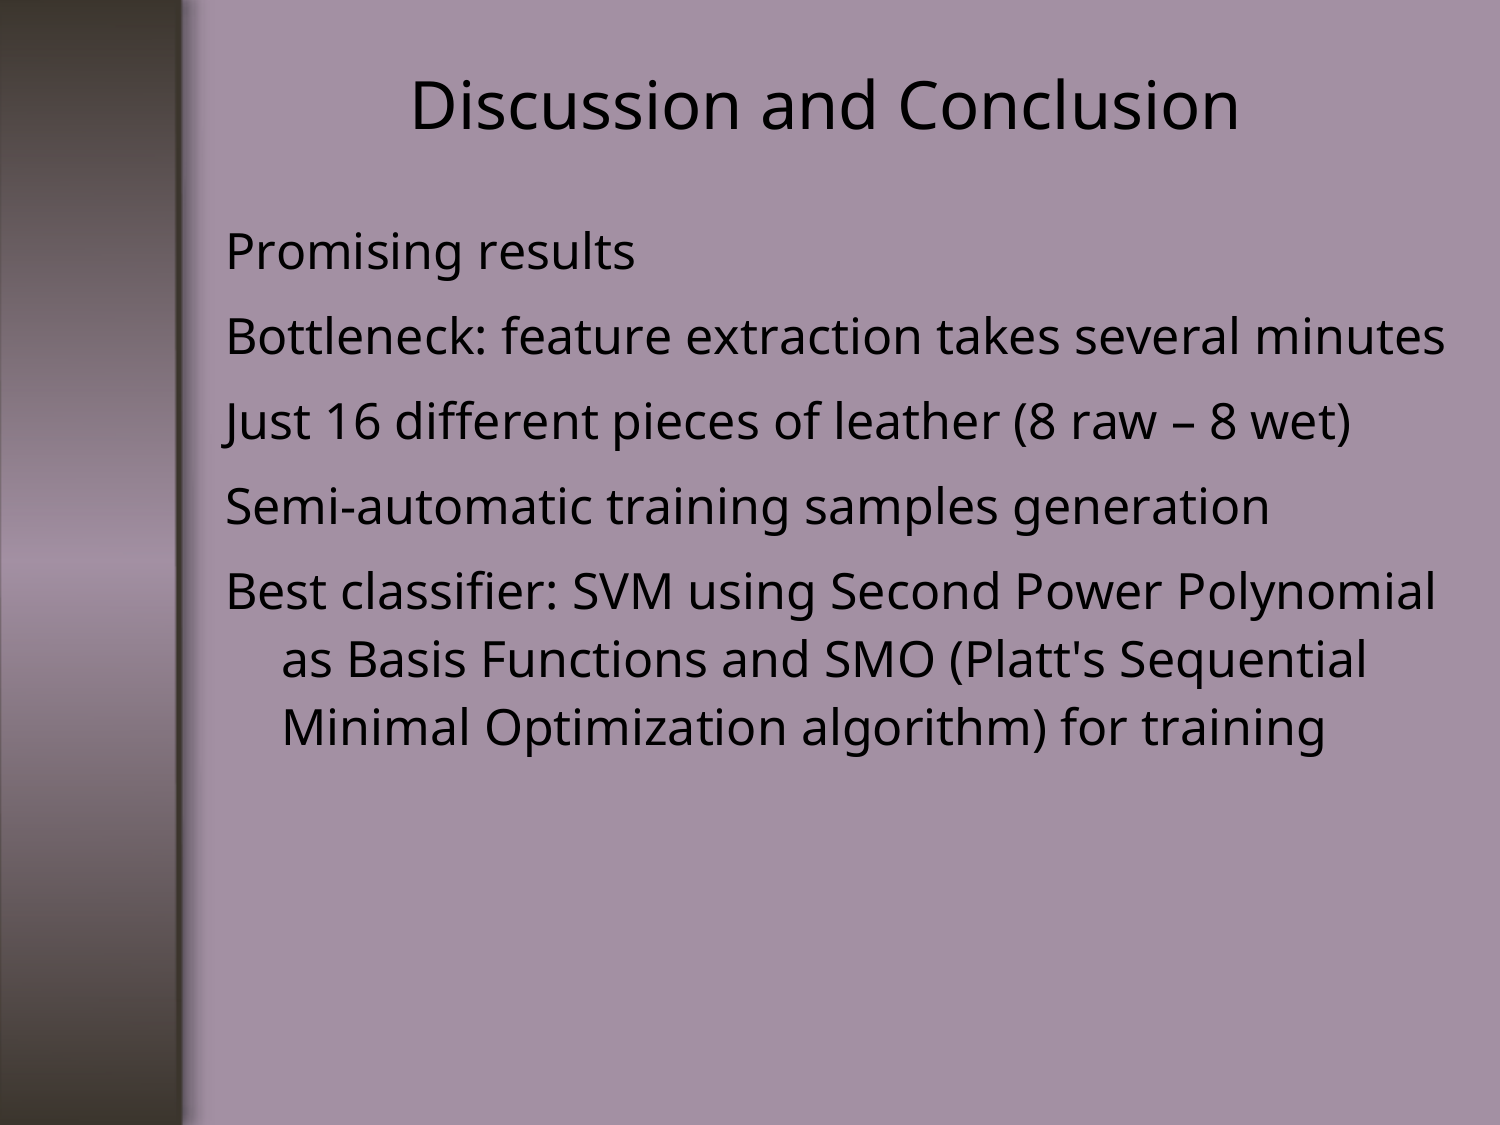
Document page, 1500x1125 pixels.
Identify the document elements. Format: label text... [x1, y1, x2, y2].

title Discussion and Conclusion [213, 9, 1439, 198]
picture [0, 0, 1500, 1125]
list Promising results Bottleneck: feature extraction takes several minutes Just 16 different pieces of leather (8 raw – 8 wet) Semi-automatic training samples generation Best classifier: SVM using Second Power Polynomial as Basis Functions and SMO (Platt's Sequential Minimal Optimization algorithm) for training [225, 215, 1463, 942]
